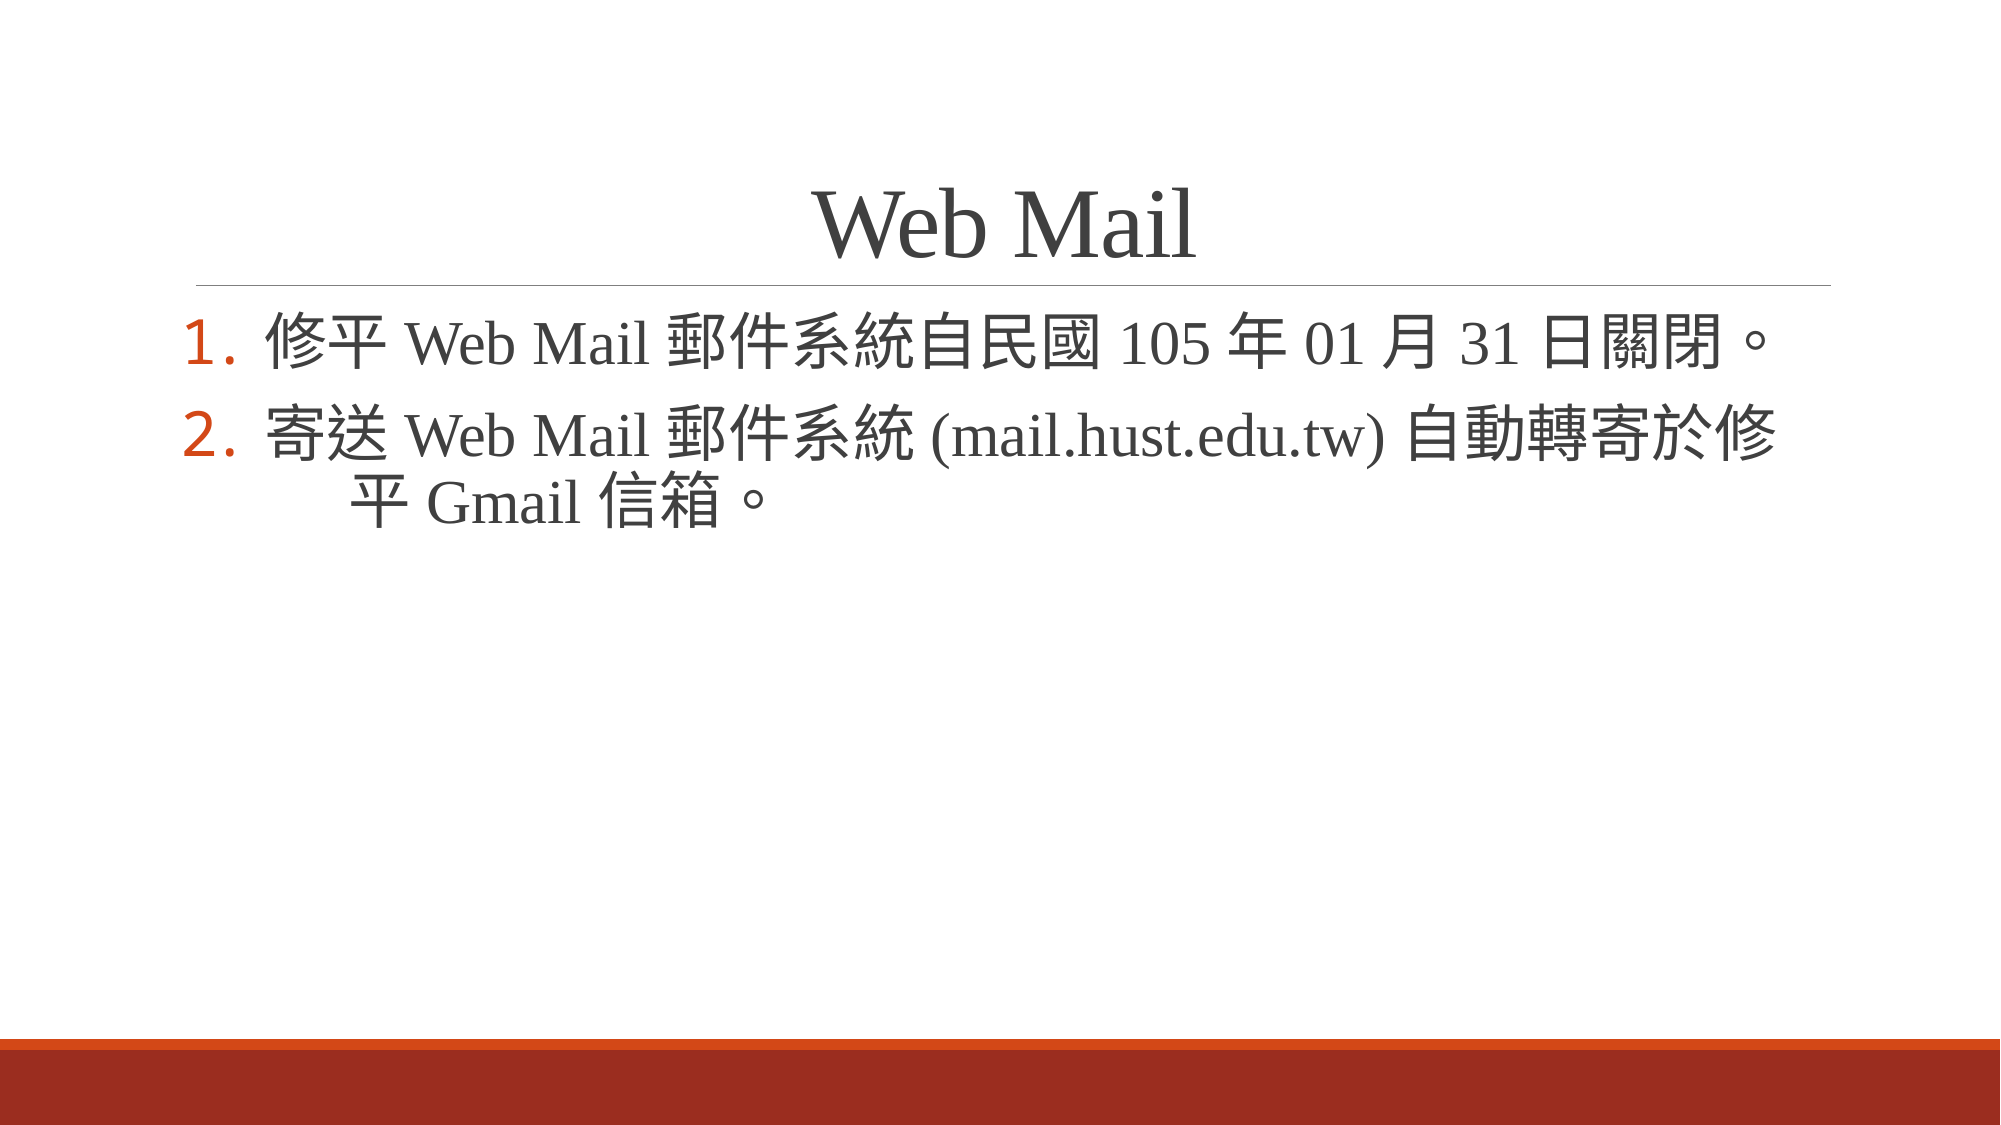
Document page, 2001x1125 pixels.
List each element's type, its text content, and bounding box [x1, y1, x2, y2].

title Web Mail [180, 47, 1831, 286]
list 修平Web Mail郵件系統自民國105年01月31日關閉。 寄送Web Mail郵件系統(mail.hust.edu.tw)自動轉寄於修平Gmail信箱。 [180, 302, 1831, 963]
